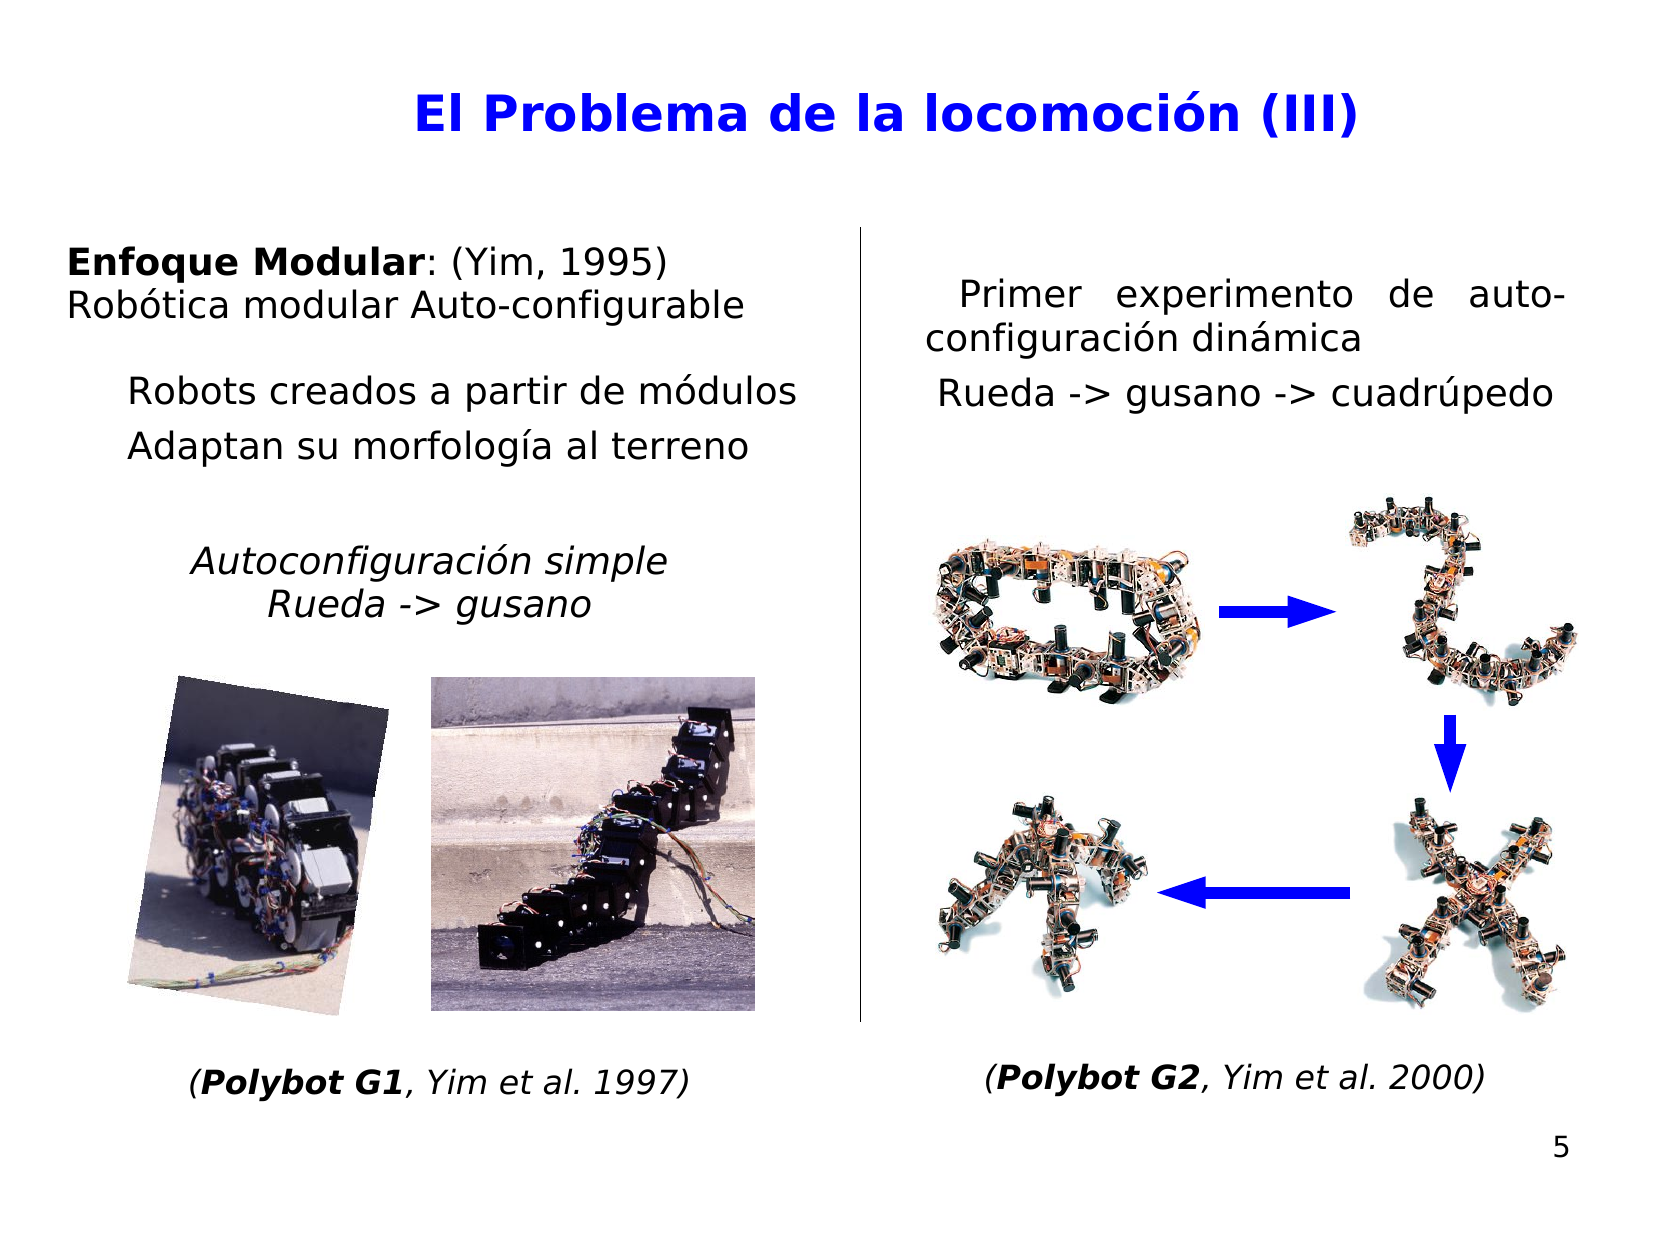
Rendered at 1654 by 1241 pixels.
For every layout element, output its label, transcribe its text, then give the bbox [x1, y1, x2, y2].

picture [431, 677, 755, 1011]
text_box (Polybot G2, Yim et al. 2000) [968, 1051, 1503, 1105]
text_box (Polybot G1, Yim et al. 1997) [173, 1056, 707, 1110]
picture [928, 535, 1205, 707]
picture [1345, 493, 1579, 711]
picture [1357, 793, 1569, 1015]
text_box Autoconfiguración simple Rueda -> gusano [176, 532, 684, 635]
text_box Robots creados a partir de módulos Adaptan su morfología al terreno [100, 362, 827, 477]
text_box Primer experimento de auto-configuración dinámica Rueda -> gusano -> cuadrúpedo [910, 265, 1605, 424]
text_box Enfoque Modular: (Yim, 1995) Robótica modular Auto-configurable [51, 233, 761, 336]
picture [935, 792, 1151, 1002]
picture [127, 675, 389, 1016]
text_box El Problema de la locomoción (III) [398, 77, 1376, 152]
